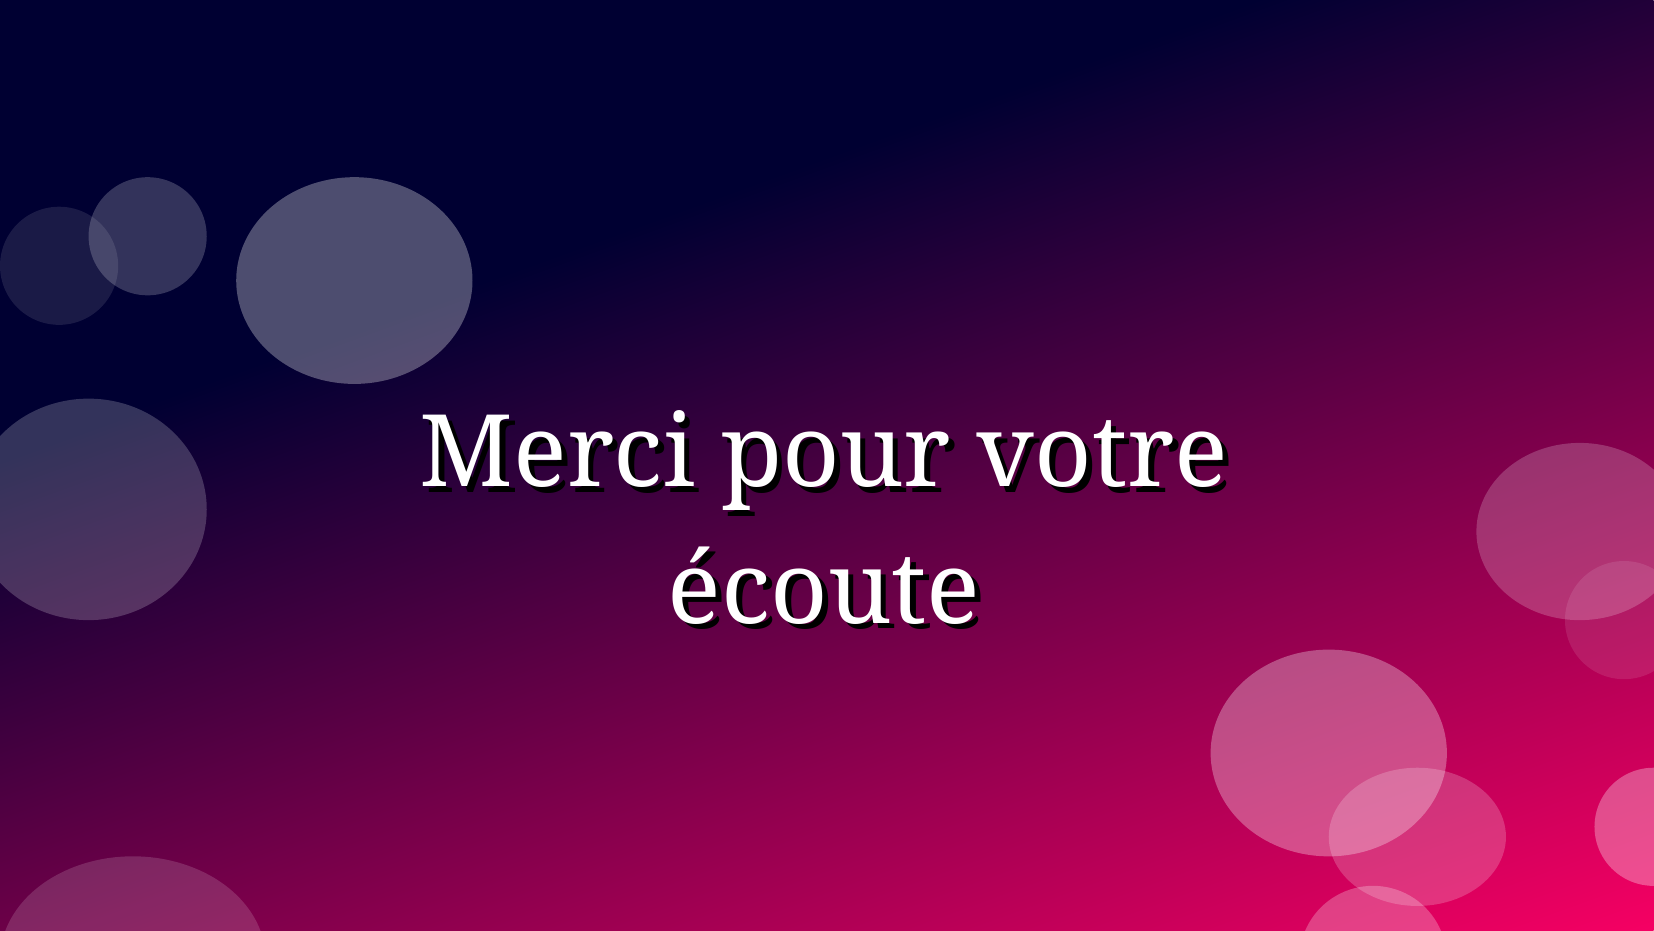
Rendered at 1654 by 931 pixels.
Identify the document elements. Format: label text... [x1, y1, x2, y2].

text_box Merci pour votre écoute [331, 372, 1317, 931]
text_box [289, 141, 1407, 846]
